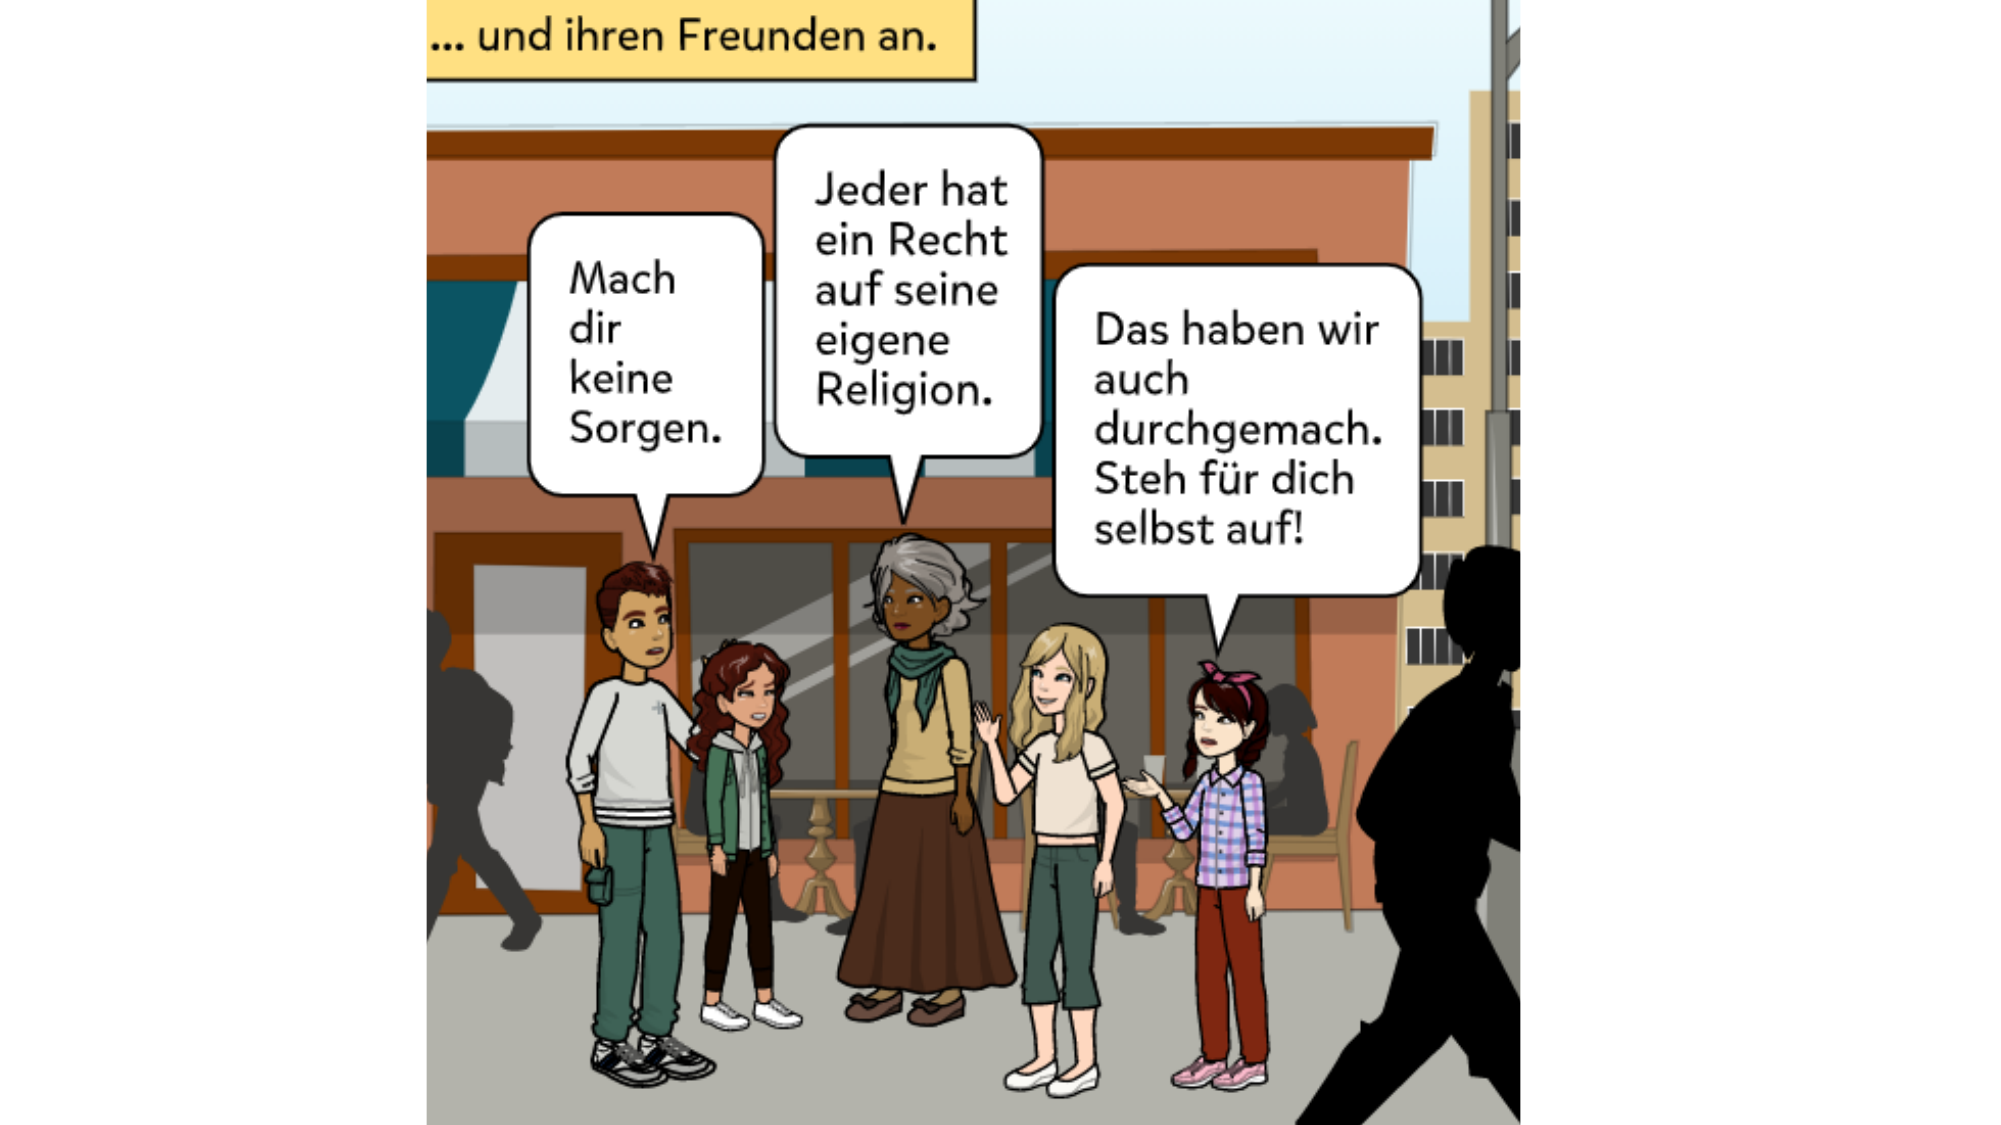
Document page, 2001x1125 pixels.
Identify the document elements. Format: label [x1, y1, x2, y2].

picture [426, 0, 1521, 1125]
